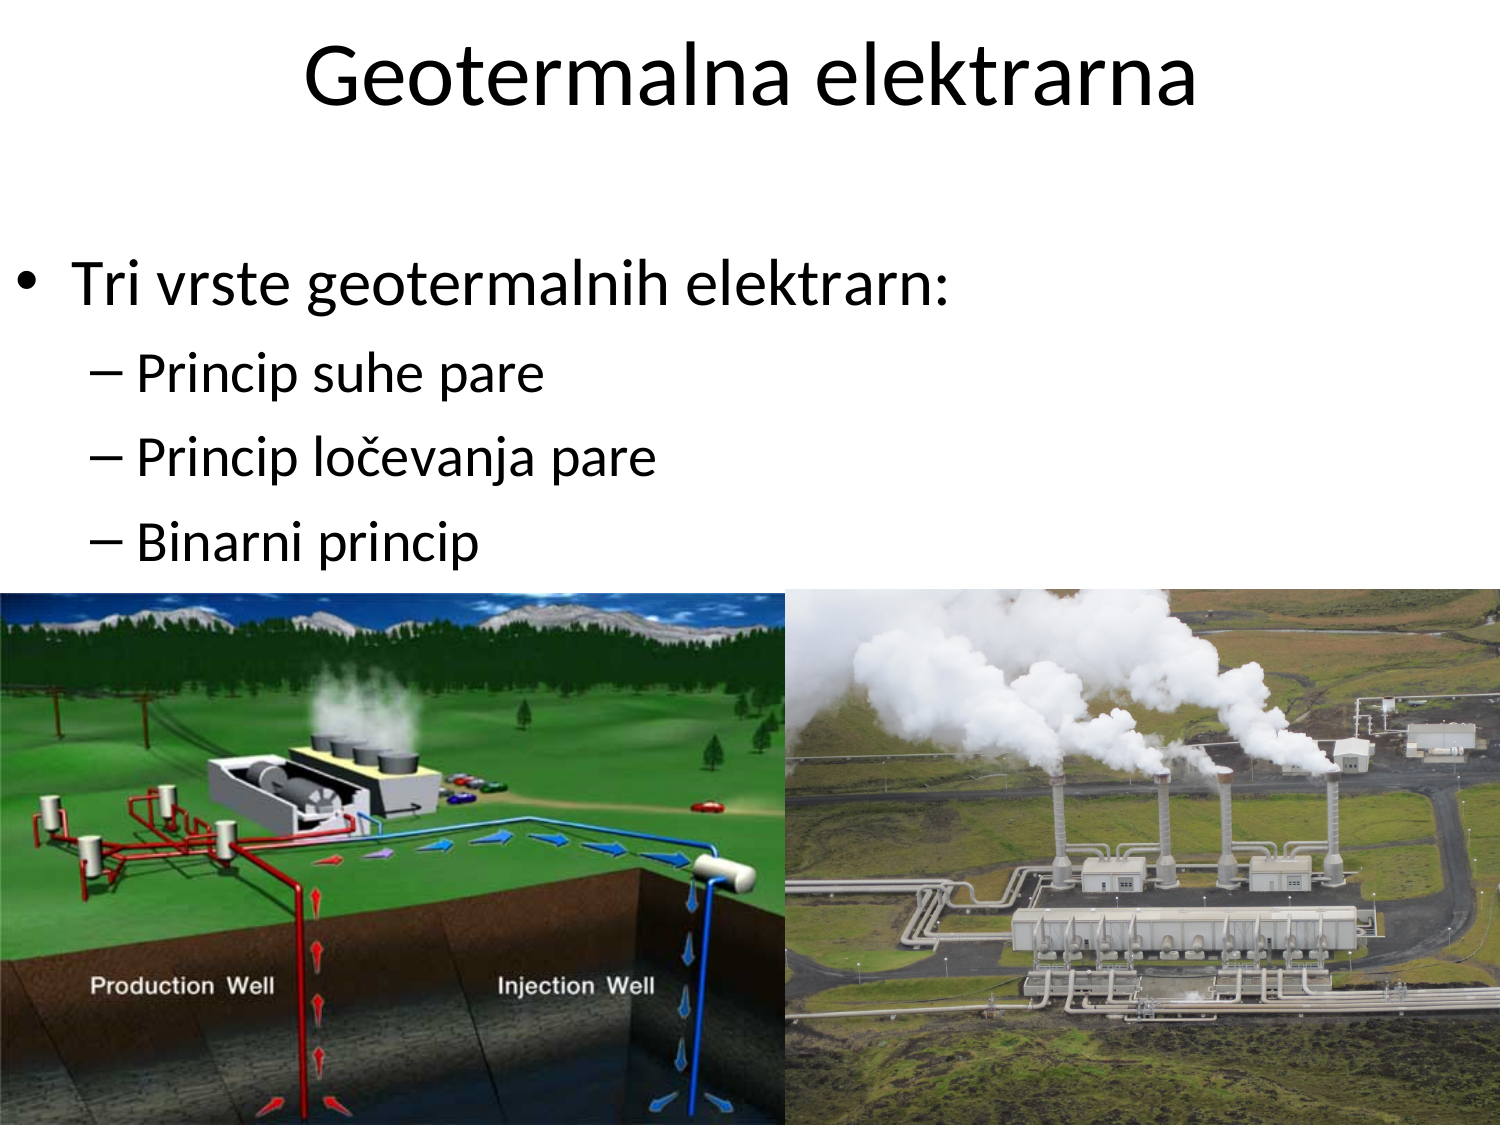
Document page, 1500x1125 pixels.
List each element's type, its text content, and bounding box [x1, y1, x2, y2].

picture [0, 589, 1500, 1125]
text_box Tri vrste geotermalnih elektrarn: Princip suhe pare Princip ločevanja pare Binarni princip [0, 231, 1500, 593]
text_box Geotermalna elektrarna [76, 0, 1427, 138]
